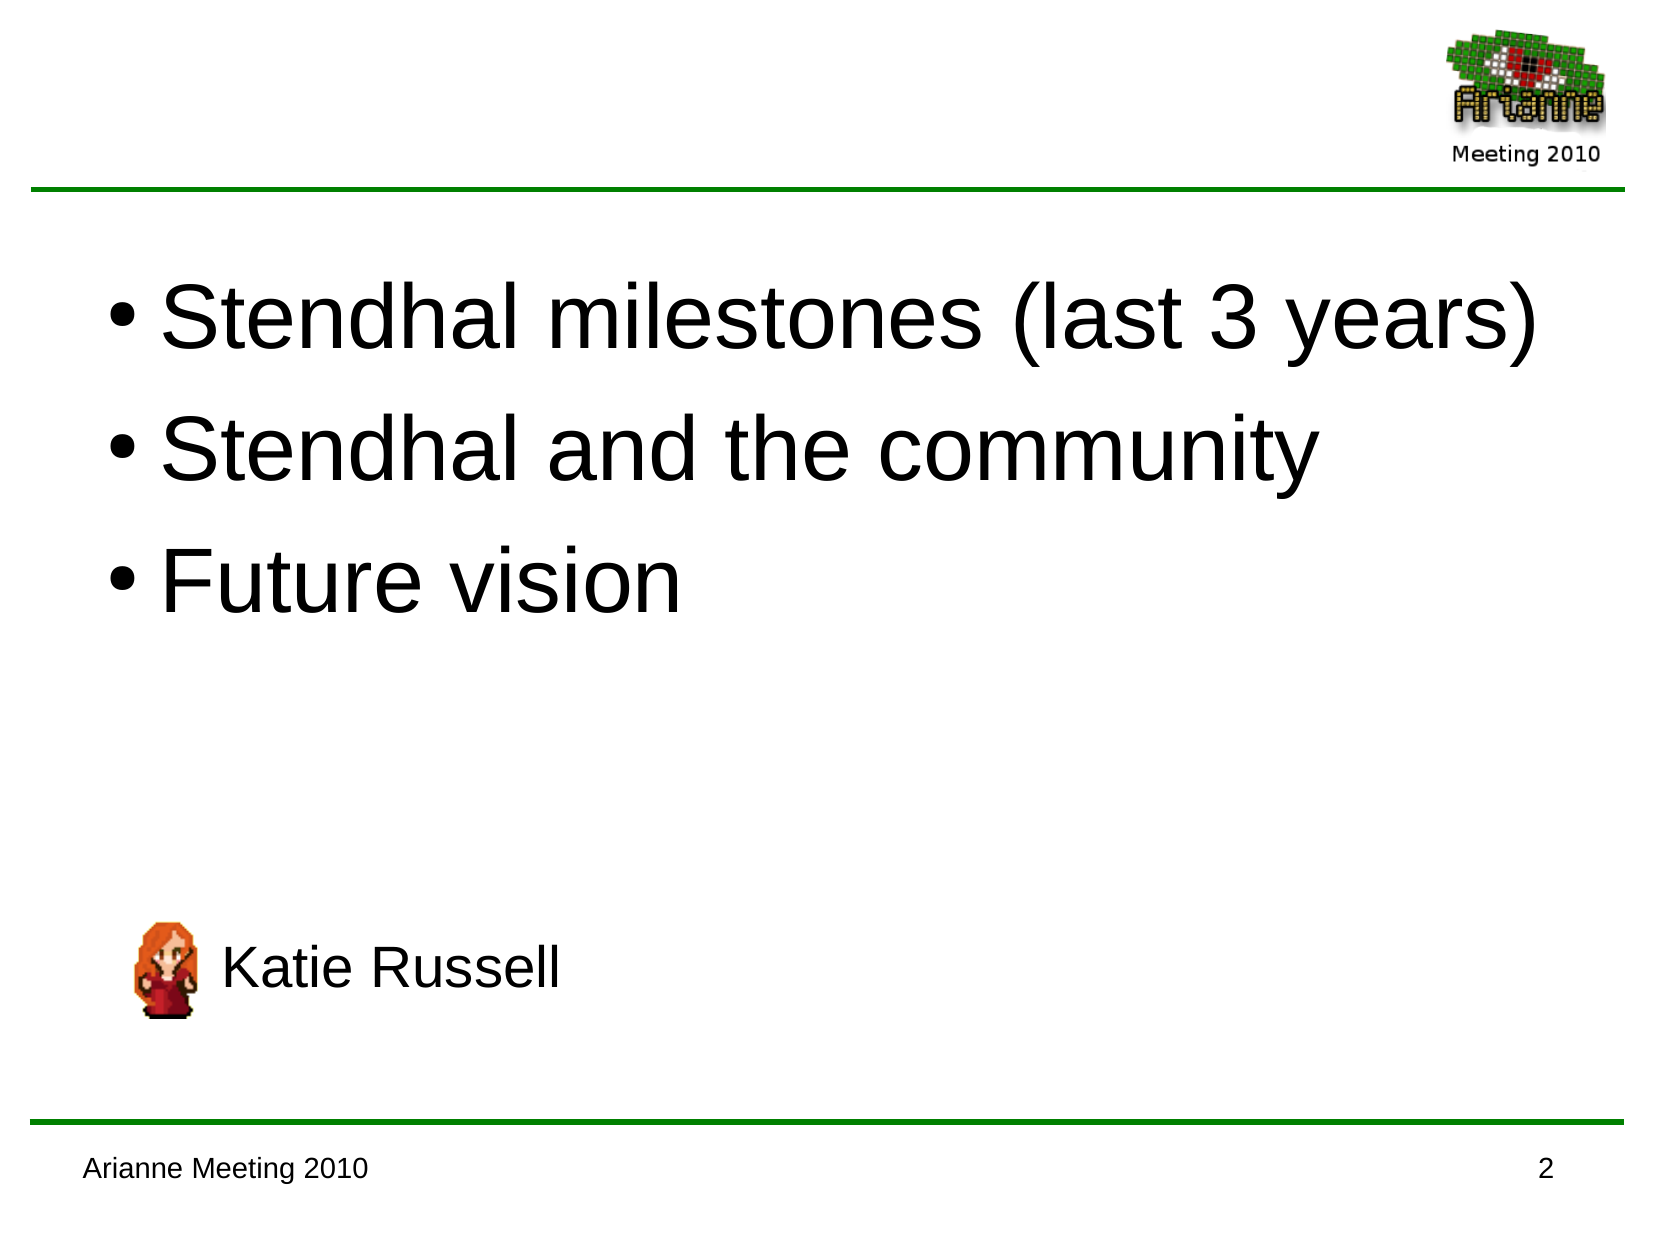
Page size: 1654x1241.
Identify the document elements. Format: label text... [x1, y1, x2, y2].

text_box Katie Russell [206, 927, 1625, 1034]
picture [118, 885, 219, 1020]
list Stendhal milestones (last 3 years) Stendhal and the community Future vision [88, 265, 1565, 709]
picture [1446, 29, 1606, 178]
